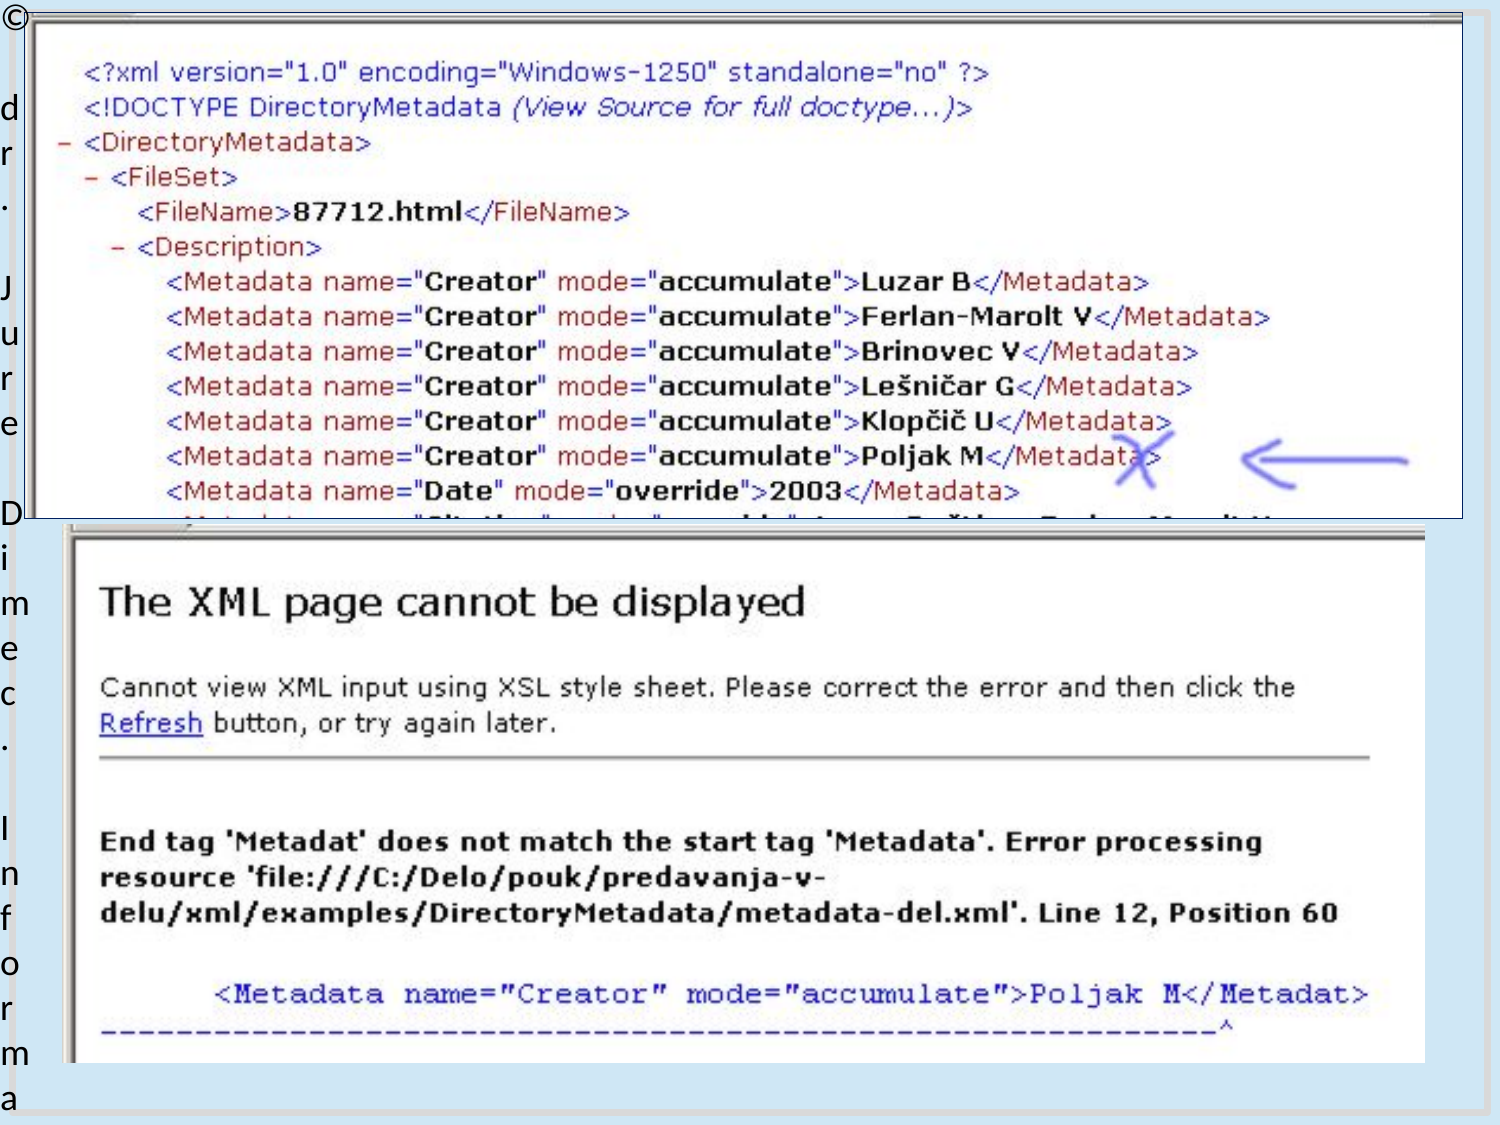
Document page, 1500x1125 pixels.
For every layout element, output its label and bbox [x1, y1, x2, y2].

picture [62, 524, 1425, 1063]
picture [24, 12, 1463, 519]
